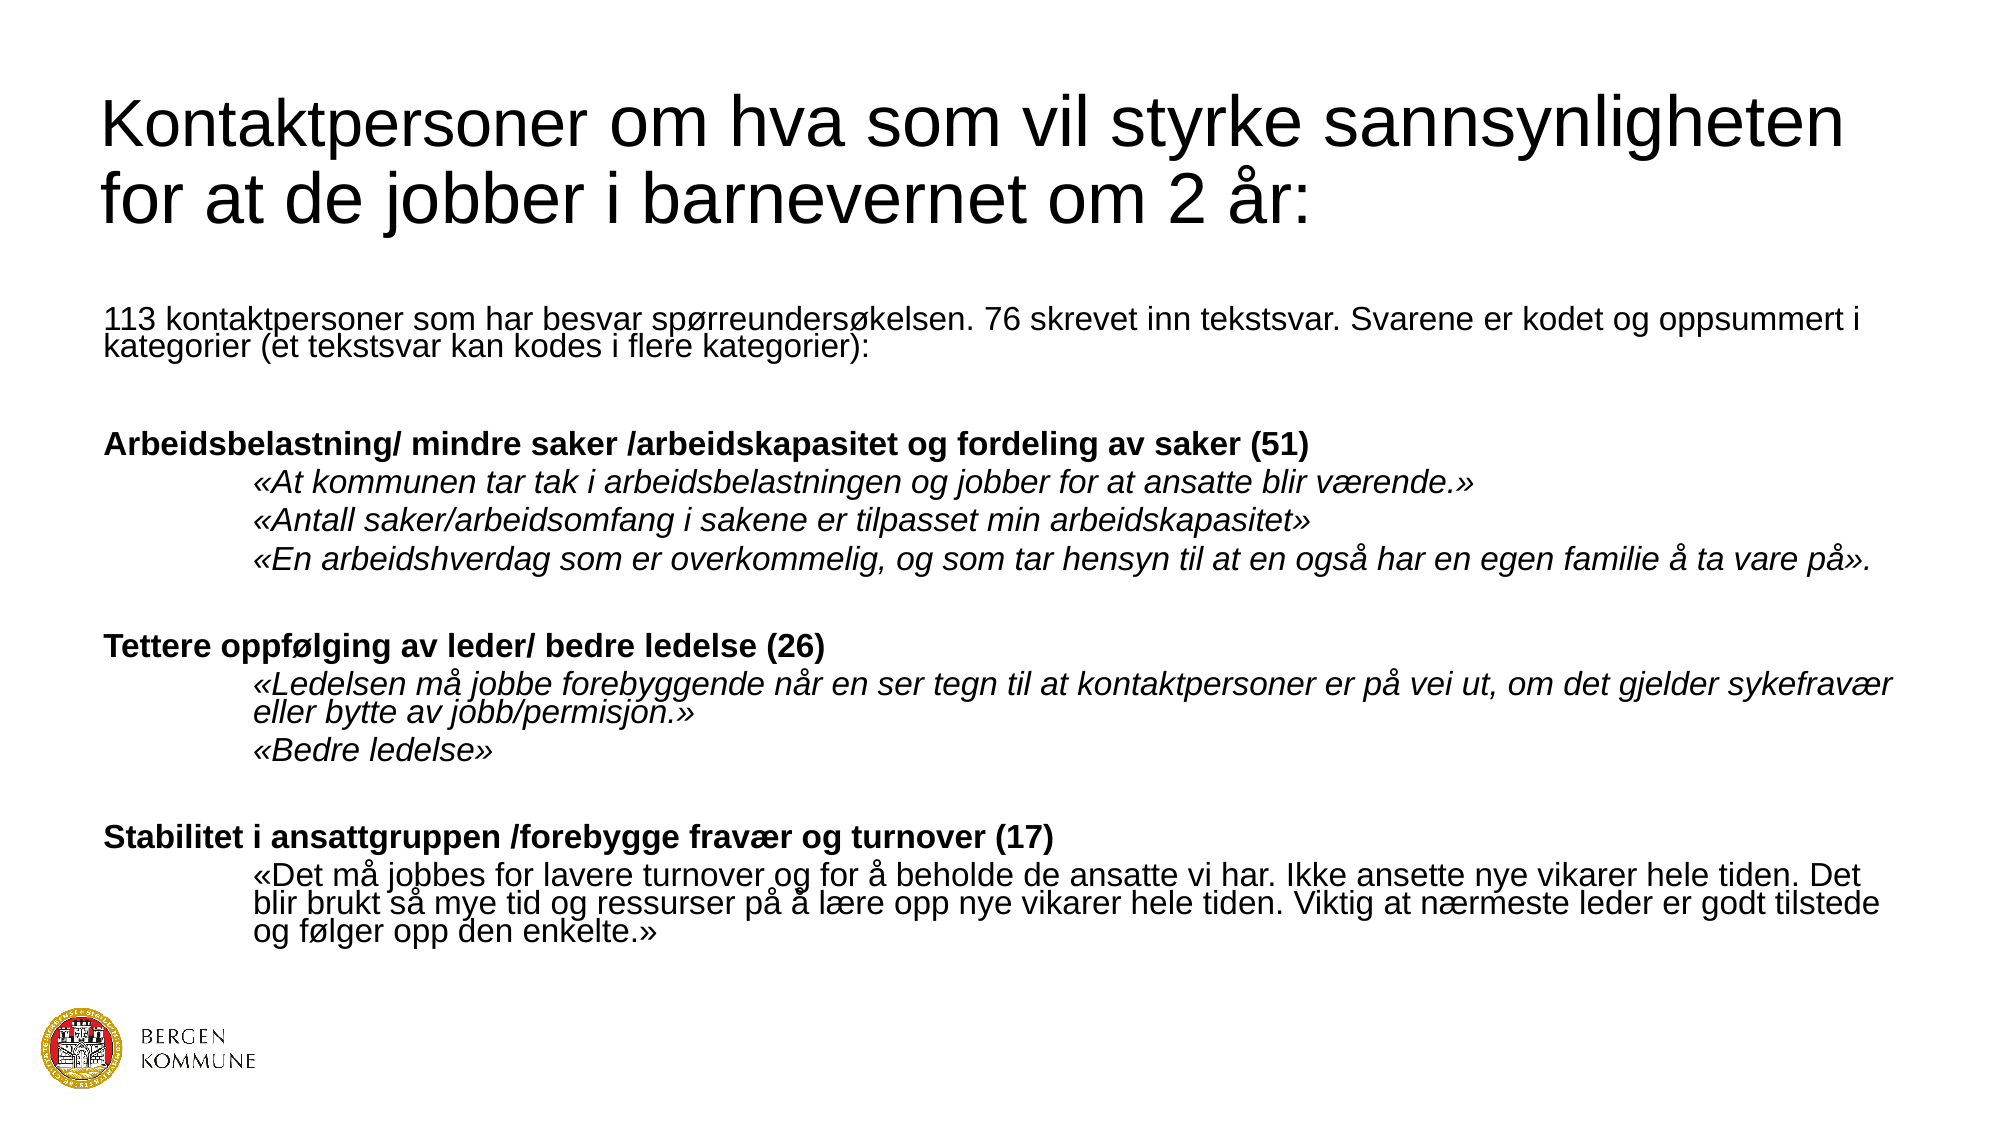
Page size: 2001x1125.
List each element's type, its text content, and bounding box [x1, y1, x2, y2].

list 113 kontaktpersoner som har besvar spørreundersøkelsen. 76 skrevet inn tekstsvar. Svarene er kodet og oppsummert i kategorier (et tekstsvar kan kodes i flere kategorier): Arbeidsbelastning/ mindre saker /arbeidskapasitet og fordeling av saker (51) «At kommunen tar tak i arbeidsbelastningen og jobber for at ansatte blir værende.» «Antall saker/arbeidsomfang i sakene er tilpasset min arbeidskapasitet» «En arbeidshverdag som er overkommelig, og som tar hensyn til at en også har en egen familie å ta vare på». Tettere oppfølging av leder/ bedre ledelse (26) «Ledelsen må jobbe forebyggende når en ser tegn til at kontaktpersoner er på vei ut, om det gjelder sykefravær eller bytte av jobb/permisjon.» «Bedre ledelse» Stabilitet i ansattgruppen /forebygge fravær og turnover (17) «Det må jobbes for lavere turnover og for å beholde de ansatte vi har. Ikke ansette nye vikarer hele tiden. Det blir brukt så mye tid og ressurser på å lære opp nye vikarer hele tiden. Viktig at nærmeste leder er godt tilstede og følger opp den enkelte.» [103, 307, 1897, 1017]
title Kontaktpersoner om hva som vil styrke sannsynligheten for at de jobber i barnevernet om 2 år: [100, 71, 1861, 253]
